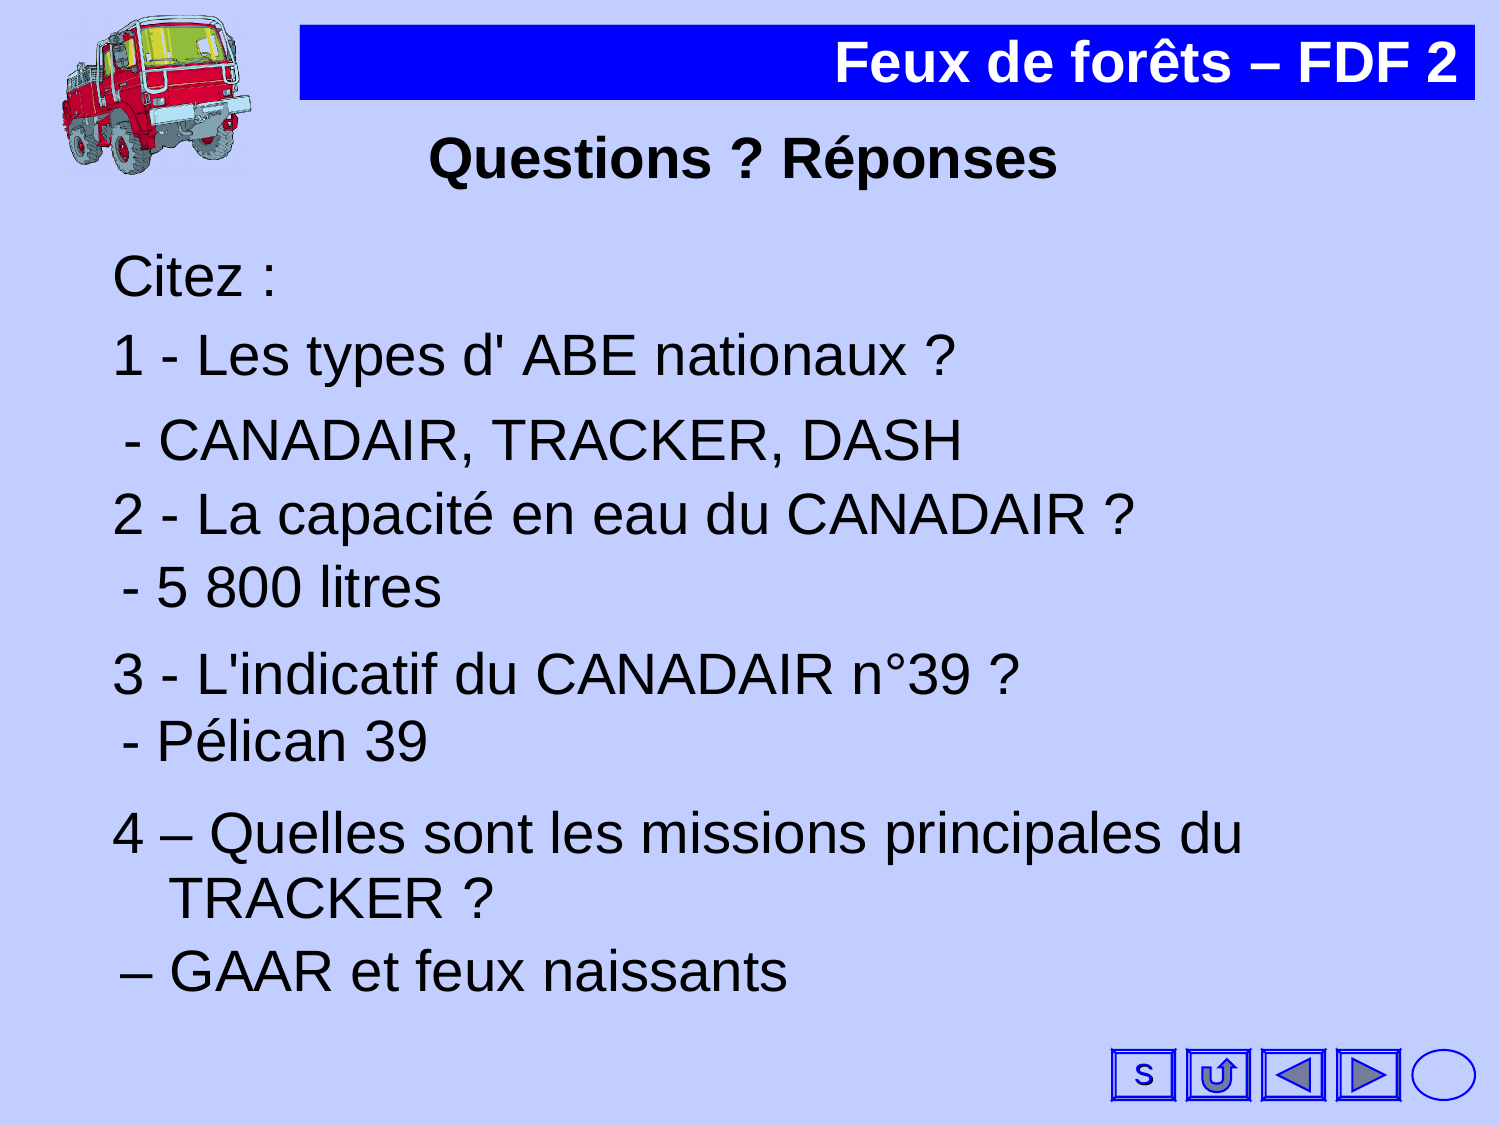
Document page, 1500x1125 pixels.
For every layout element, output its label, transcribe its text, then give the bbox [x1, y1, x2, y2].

text_box – GAAR et feux naissants [88, 939, 948, 1004]
text_box Citez : 1 - Les types d' ABE nationaux ? 2 - La capacité en eau du CANADAIR ? 3 - L'indicatif du CANADAIR n°39 ? 4 – Quelles sont les missions principales du TRACKER ? [97, 236, 1500, 1125]
text_box Questions ? Réponses [413, 118, 1076, 199]
text_box - 5 800 litres [88, 555, 602, 621]
text_box - CANADAIR, TRACKER, DASH [90, 407, 1123, 473]
text_box Feux de forêts – FDF 2 [299, 24, 1475, 100]
text_box - Pélican 39 [88, 708, 618, 804]
